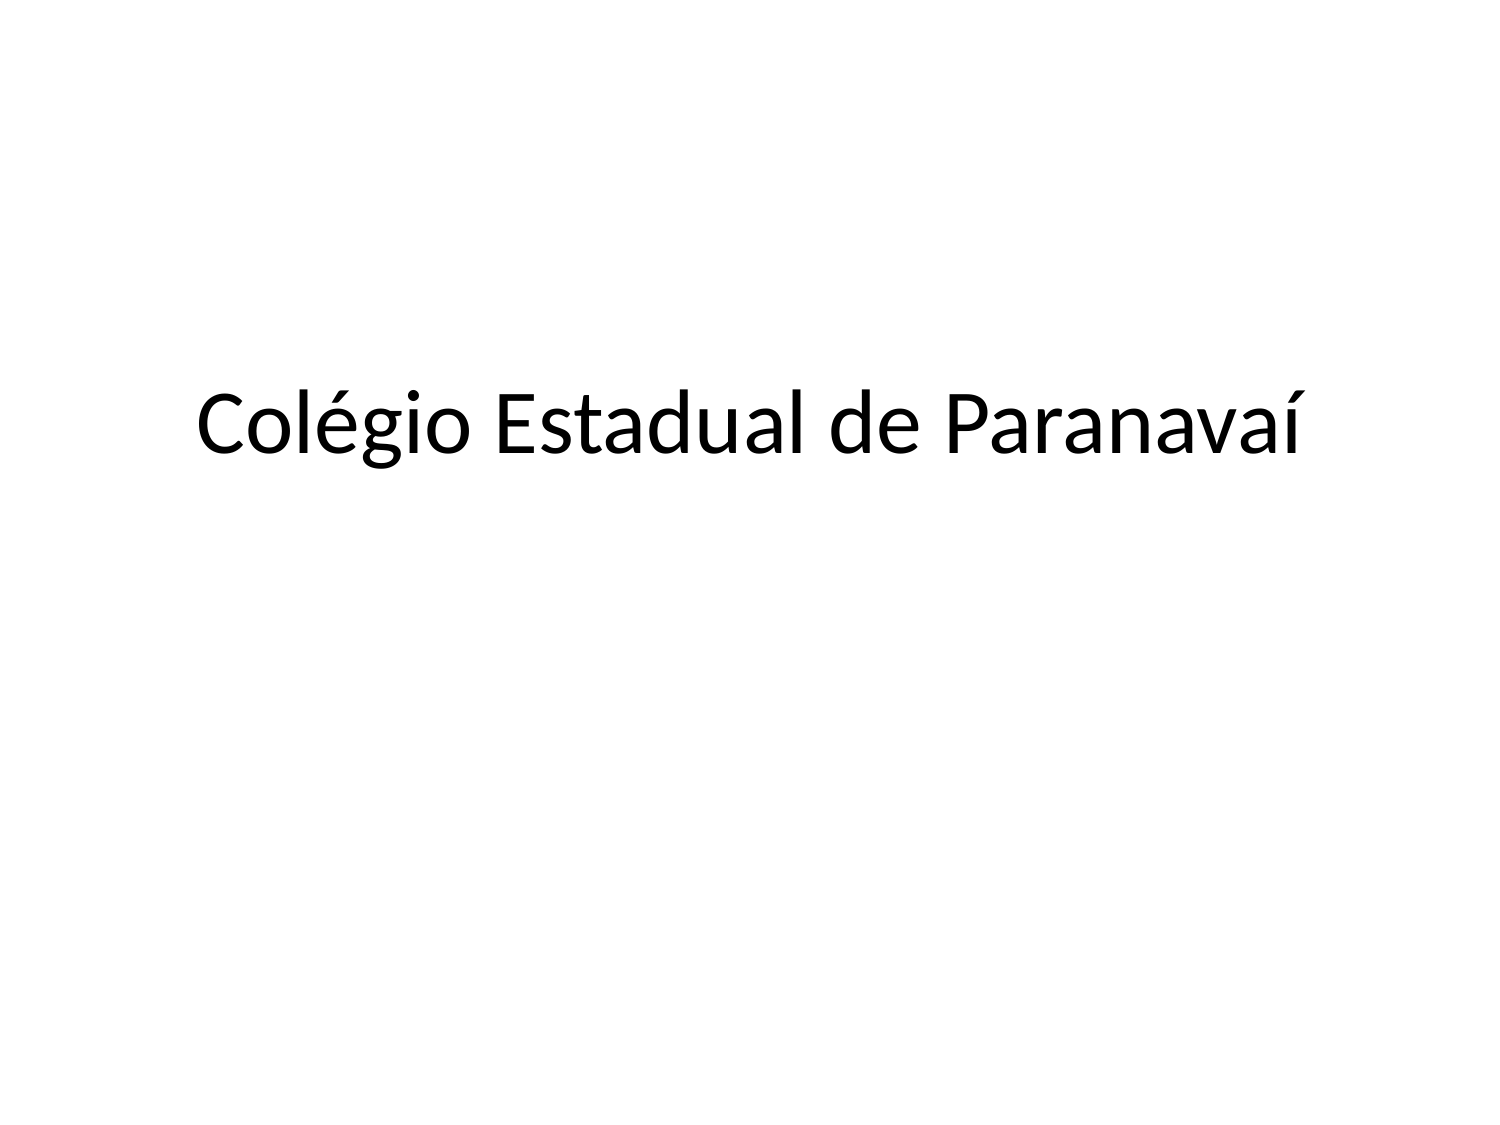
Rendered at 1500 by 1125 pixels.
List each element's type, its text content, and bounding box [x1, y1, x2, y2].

title Colégio Estadual de Paranavaí [75, 354, 1425, 945]
